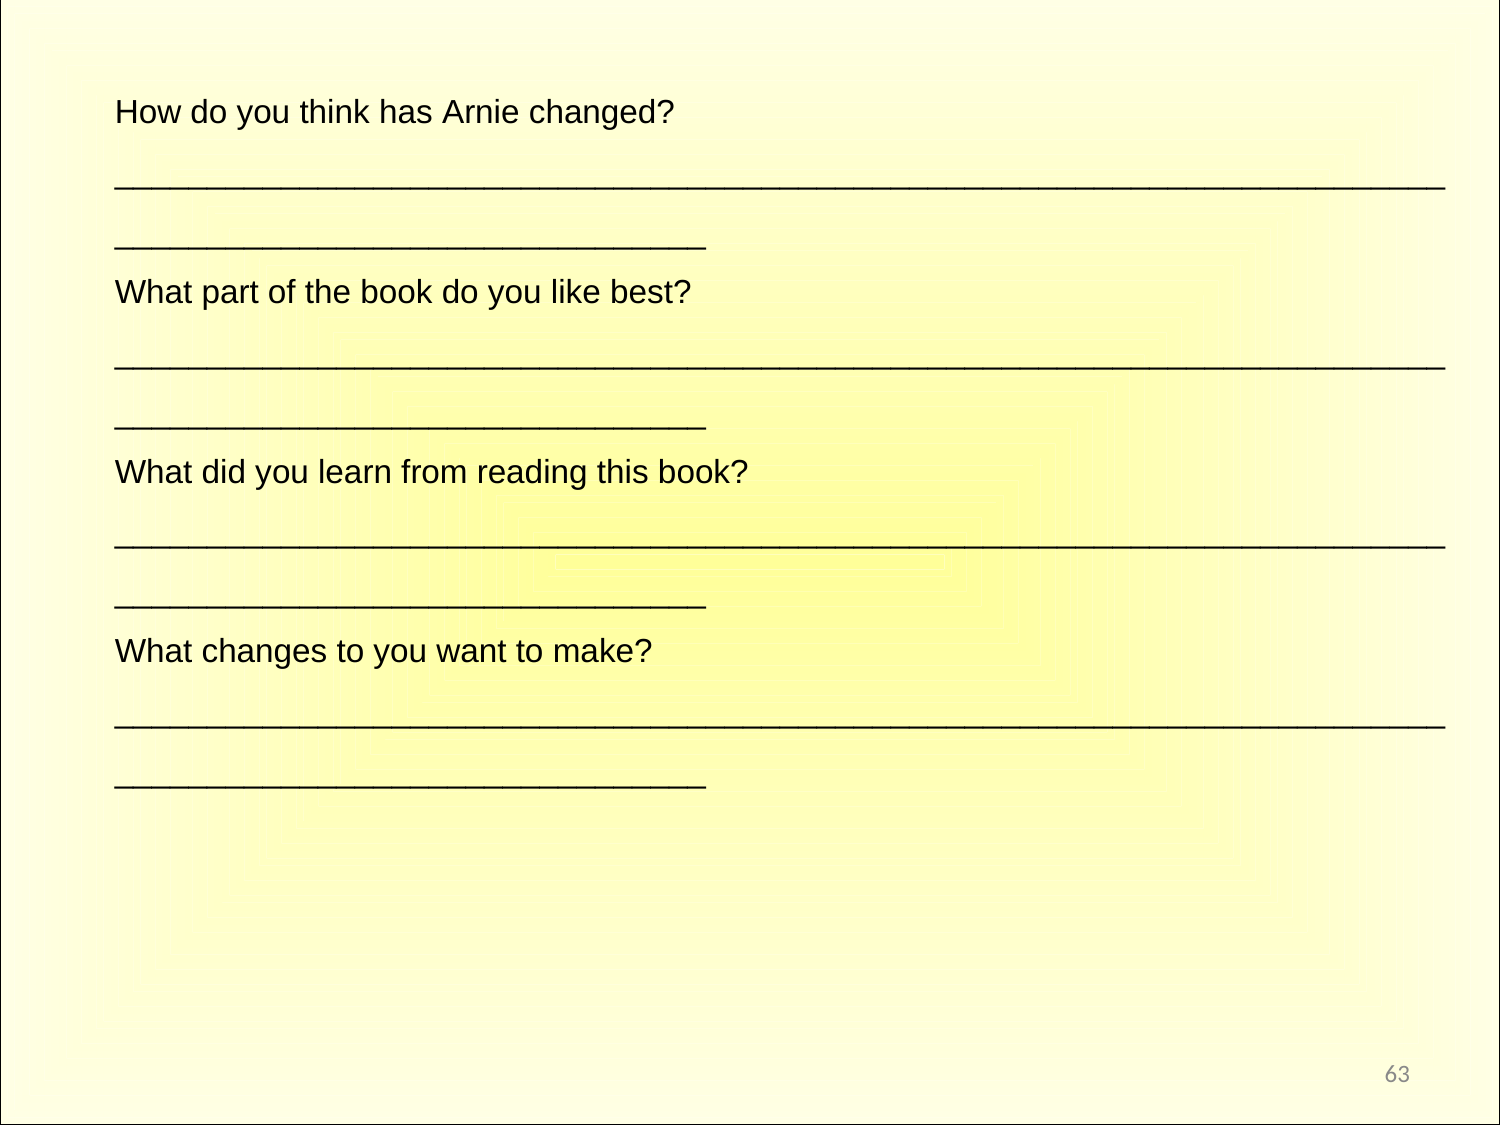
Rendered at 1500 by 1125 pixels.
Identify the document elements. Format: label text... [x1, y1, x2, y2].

text_box How do you think has Arnie changed? ________________________________________________________________________________________________________ What part of the book do you like best? ________________________________________________________________________________________________________ What did you learn from reading this book? ________________________________________________________________________________________________________ What changes to you want to make? ________________________________________________________________________________________________________ [99, 62, 1463, 797]
text_box [0, 0, 1500, 1125]
text_box <number> [1074, 1042, 1426, 1103]
